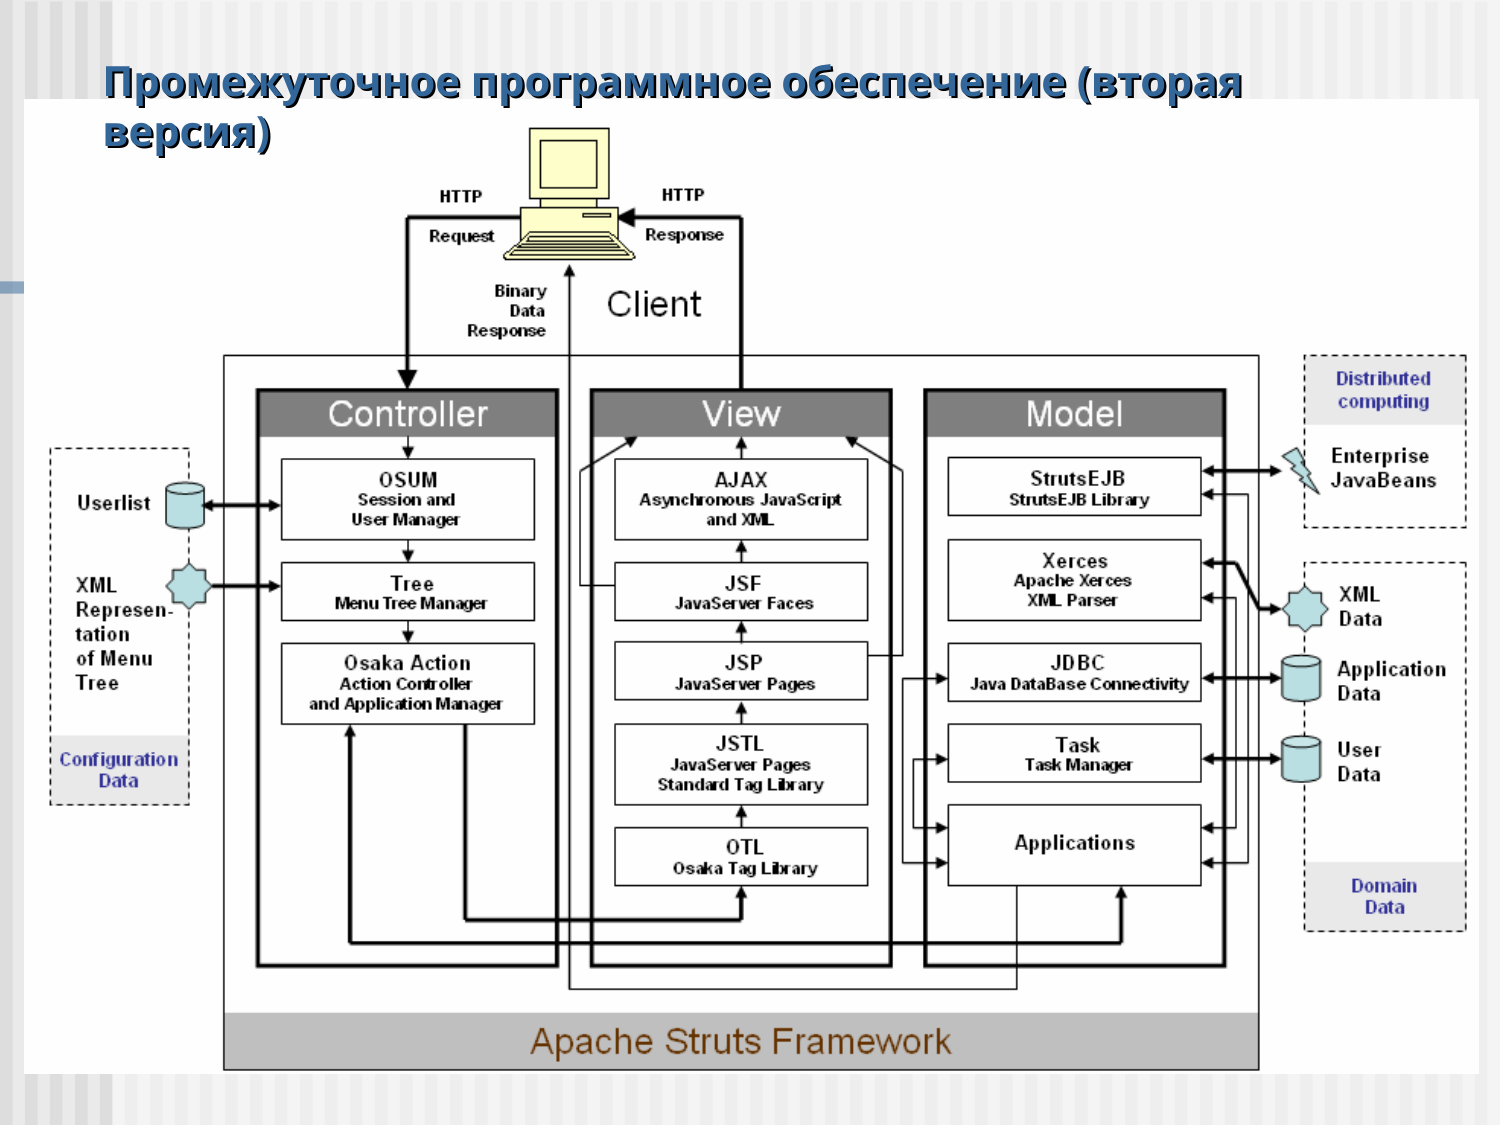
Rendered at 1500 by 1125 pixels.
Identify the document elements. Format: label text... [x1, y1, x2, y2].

text_box Промежуточное программное обеспечение (вторая версия) [87, 47, 1325, 163]
picture [24, 99, 1479, 1074]
